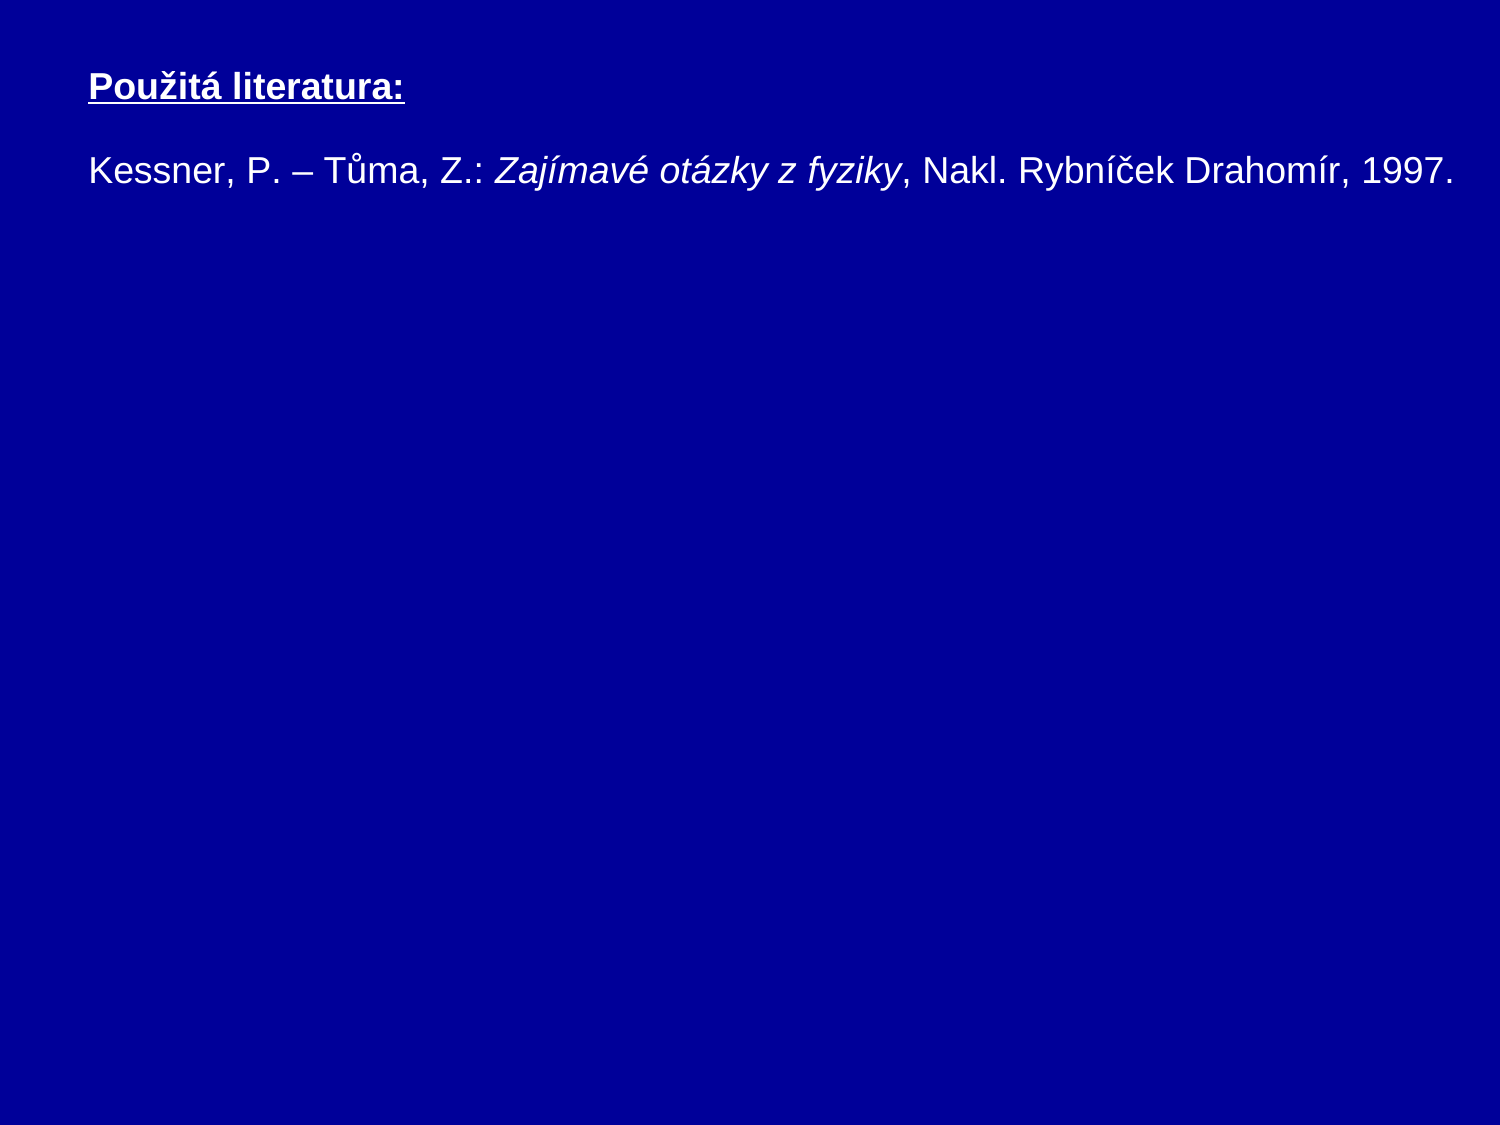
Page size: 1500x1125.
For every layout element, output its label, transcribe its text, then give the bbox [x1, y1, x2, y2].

text_box Použitá literatura: Kessner, P. – Tůma, Z.: Zajímavé otázky z fyziky, Nakl. Rybníček Drahomír, 1997. [73, 57, 1471, 200]
